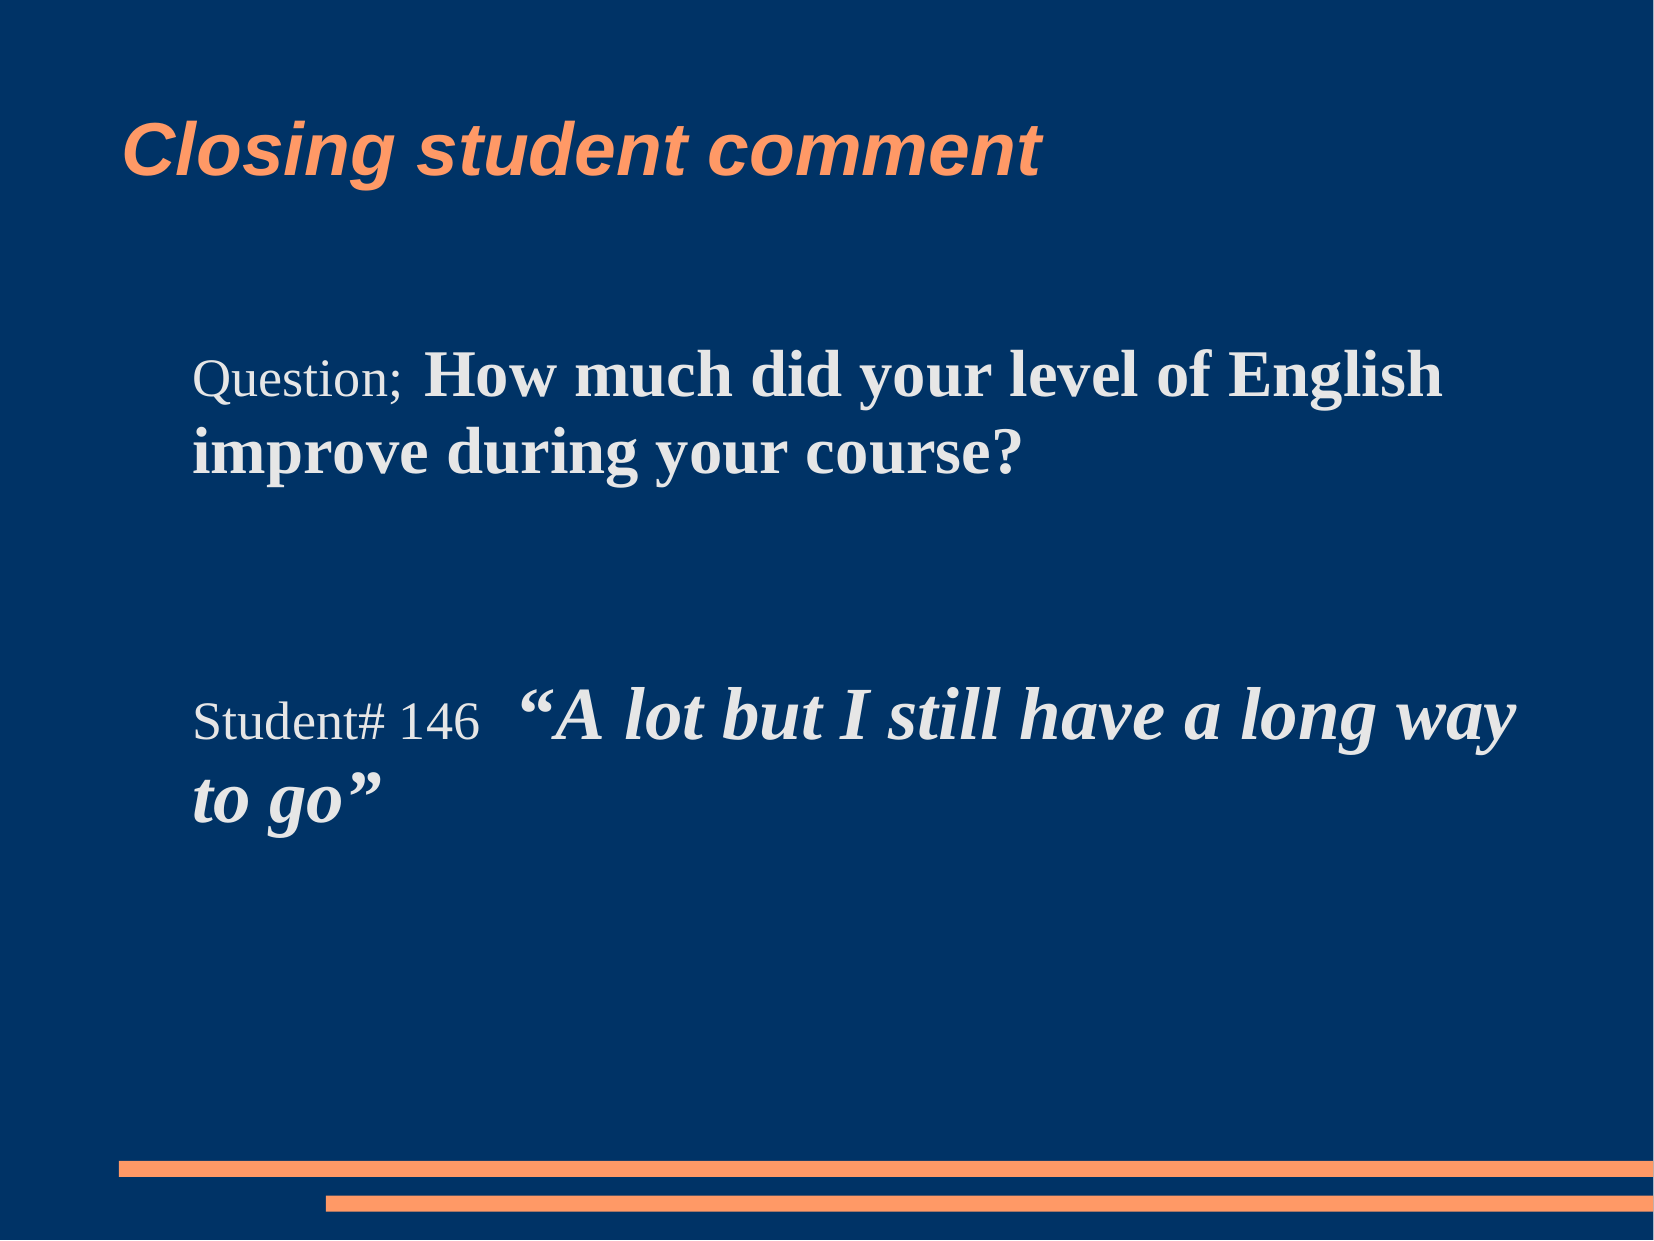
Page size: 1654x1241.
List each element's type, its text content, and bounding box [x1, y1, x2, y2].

title Closing student comment [121, 46, 1534, 254]
list Question; How much did your level of English improve during your course? Student# 146 “A lot but I still have a long way to go” [121, 322, 1561, 1132]
